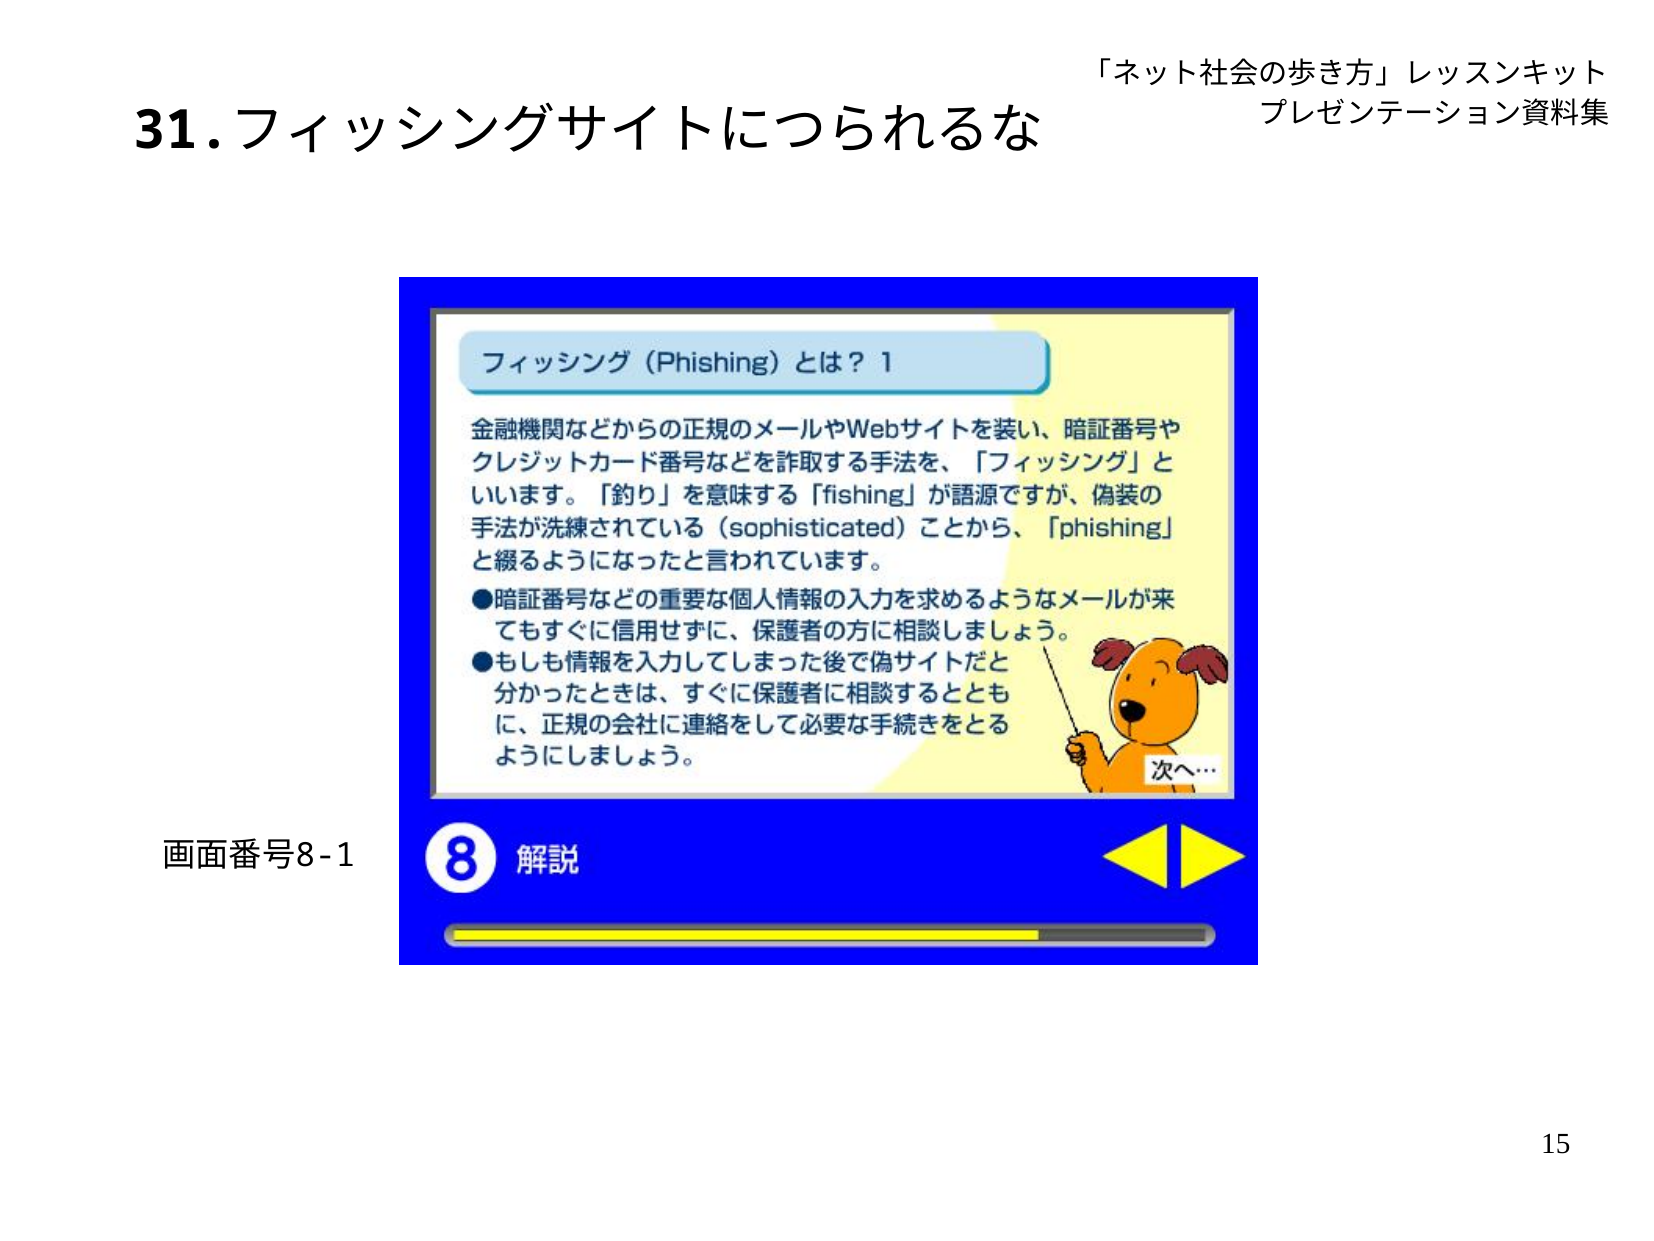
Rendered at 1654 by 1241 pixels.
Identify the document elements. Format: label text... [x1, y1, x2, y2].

text_box 31.フィッシングサイトにつられるな [118, 88, 1093, 169]
text_box 画面番号8-1 [147, 826, 384, 882]
text_box 「ネット社会の歩き方」レッスンキット プレゼンテーション資料集 [1062, 44, 1625, 139]
picture [399, 277, 1258, 965]
